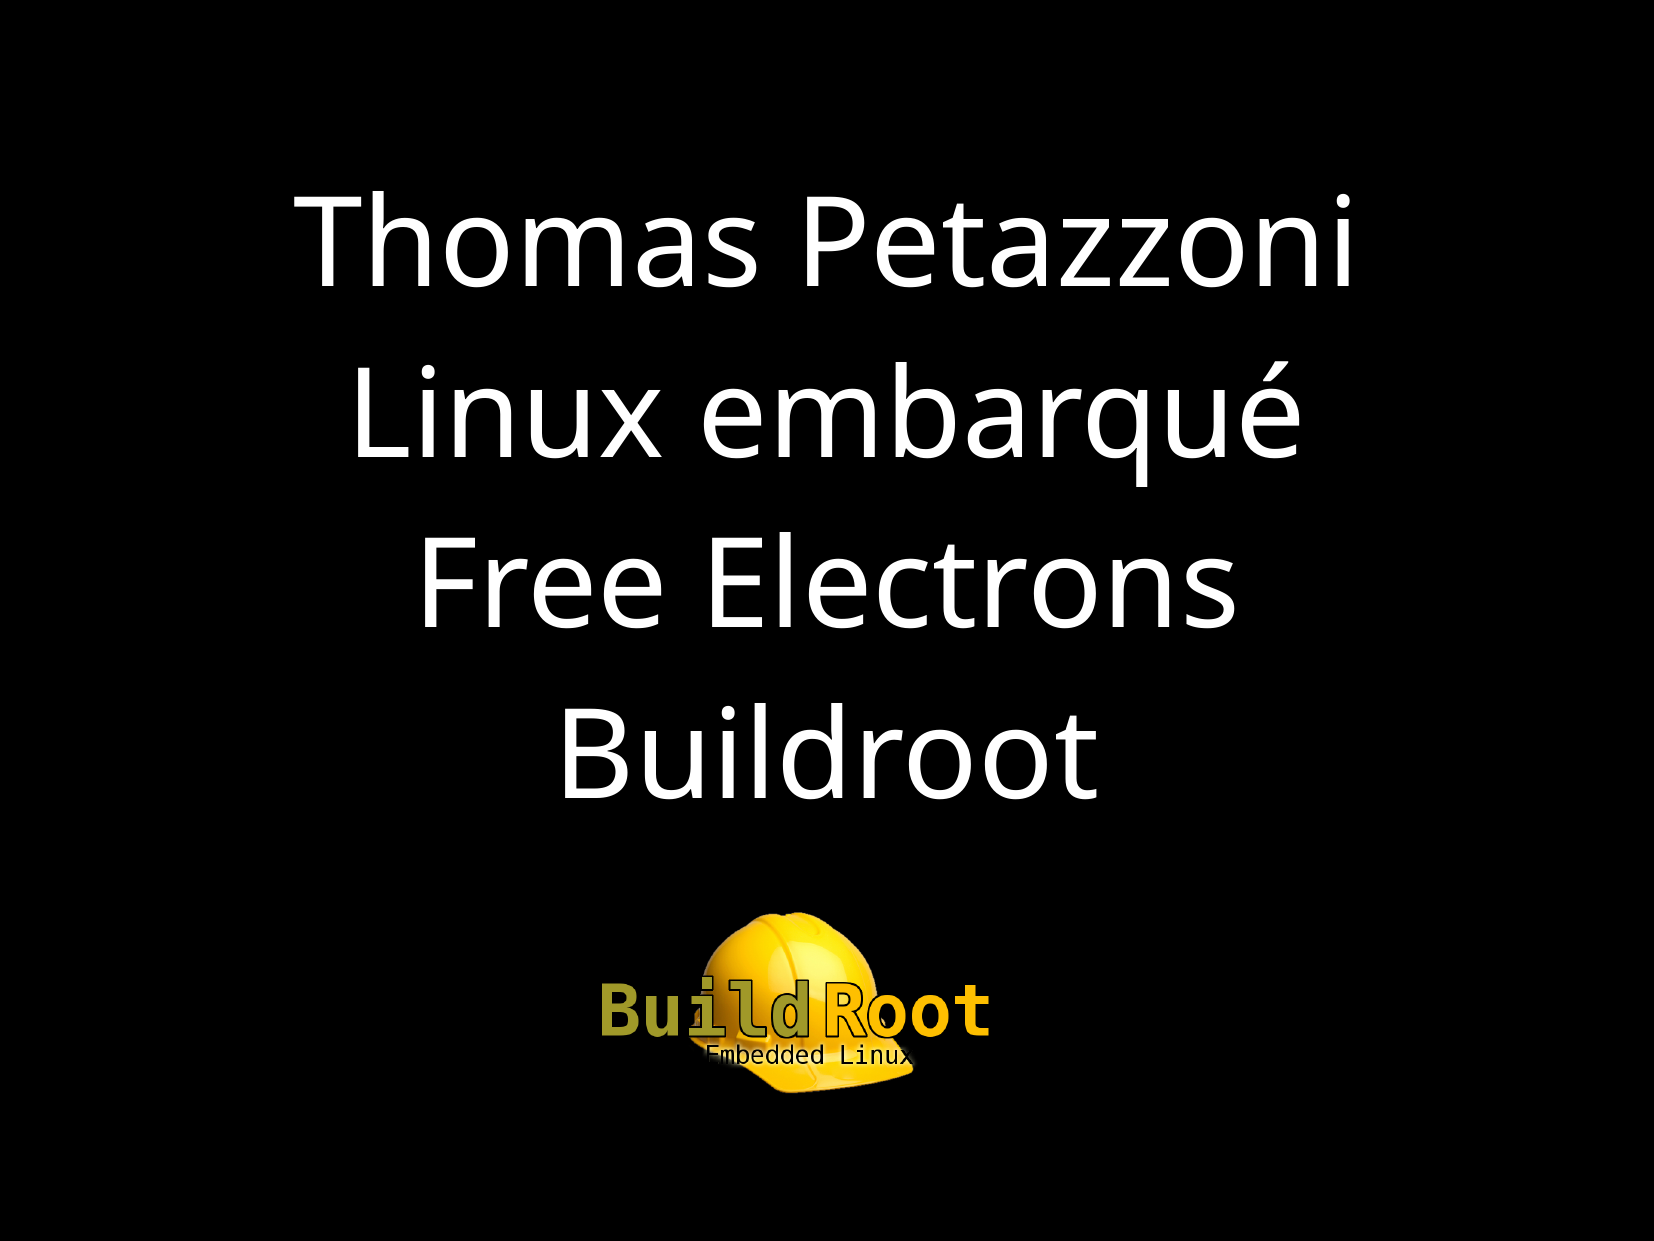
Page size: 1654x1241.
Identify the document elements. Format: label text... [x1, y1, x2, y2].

subtitle Thomas Petazzoni Linux embarqué Free Electrons Buildroot [82, 49, 1571, 1109]
picture [561, 883, 1039, 1123]
